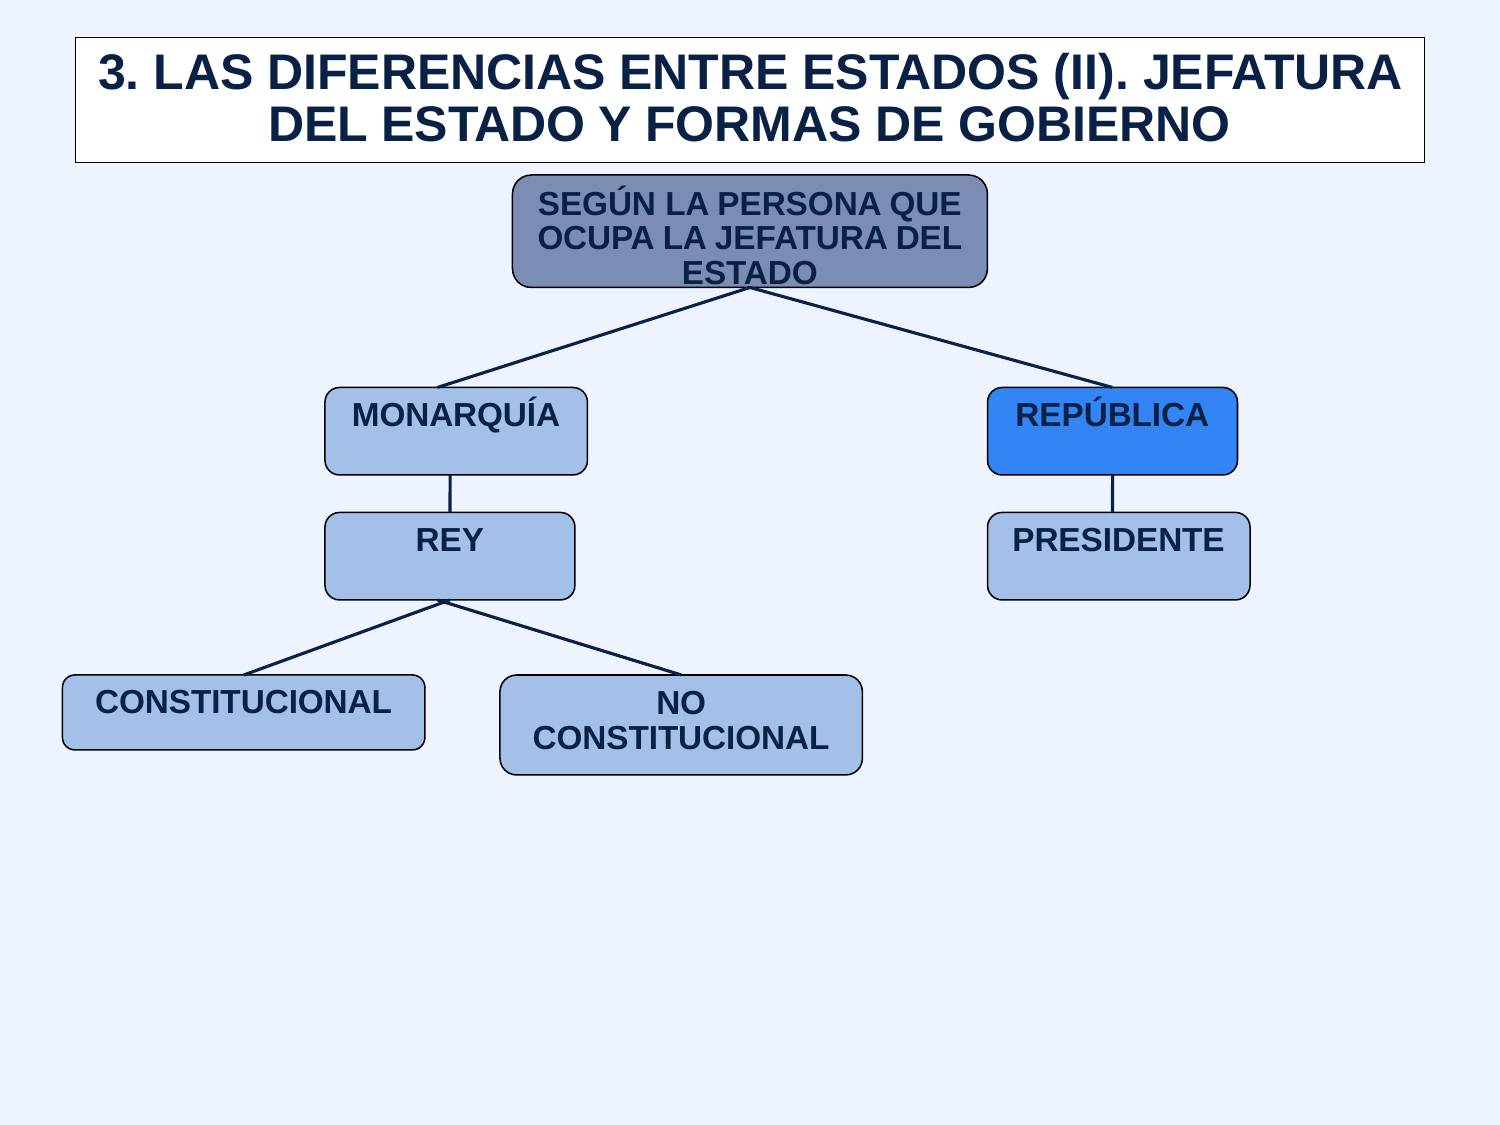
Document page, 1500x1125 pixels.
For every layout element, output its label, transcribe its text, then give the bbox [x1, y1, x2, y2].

text_box NO CONSTITUCIONAL [499, 675, 863, 775]
title 3. LAS DIFERENCIAS ENTRE ESTADOS (II). JEFATURA DEL ESTADO Y FORMAS DE GOBIERNO [75, 37, 1425, 163]
text_box PRESIDENTE [987, 512, 1251, 600]
text_box REY [324, 512, 575, 600]
text_box REPÚBLICA [987, 387, 1238, 475]
text_box SEGÚN LA PERSONA QUE OCUPA LA JEFATURA DEL ESTADO [512, 174, 988, 288]
text_box CONSTITUCIONAL [62, 674, 425, 750]
text_box MONARQUÍA [324, 387, 588, 475]
